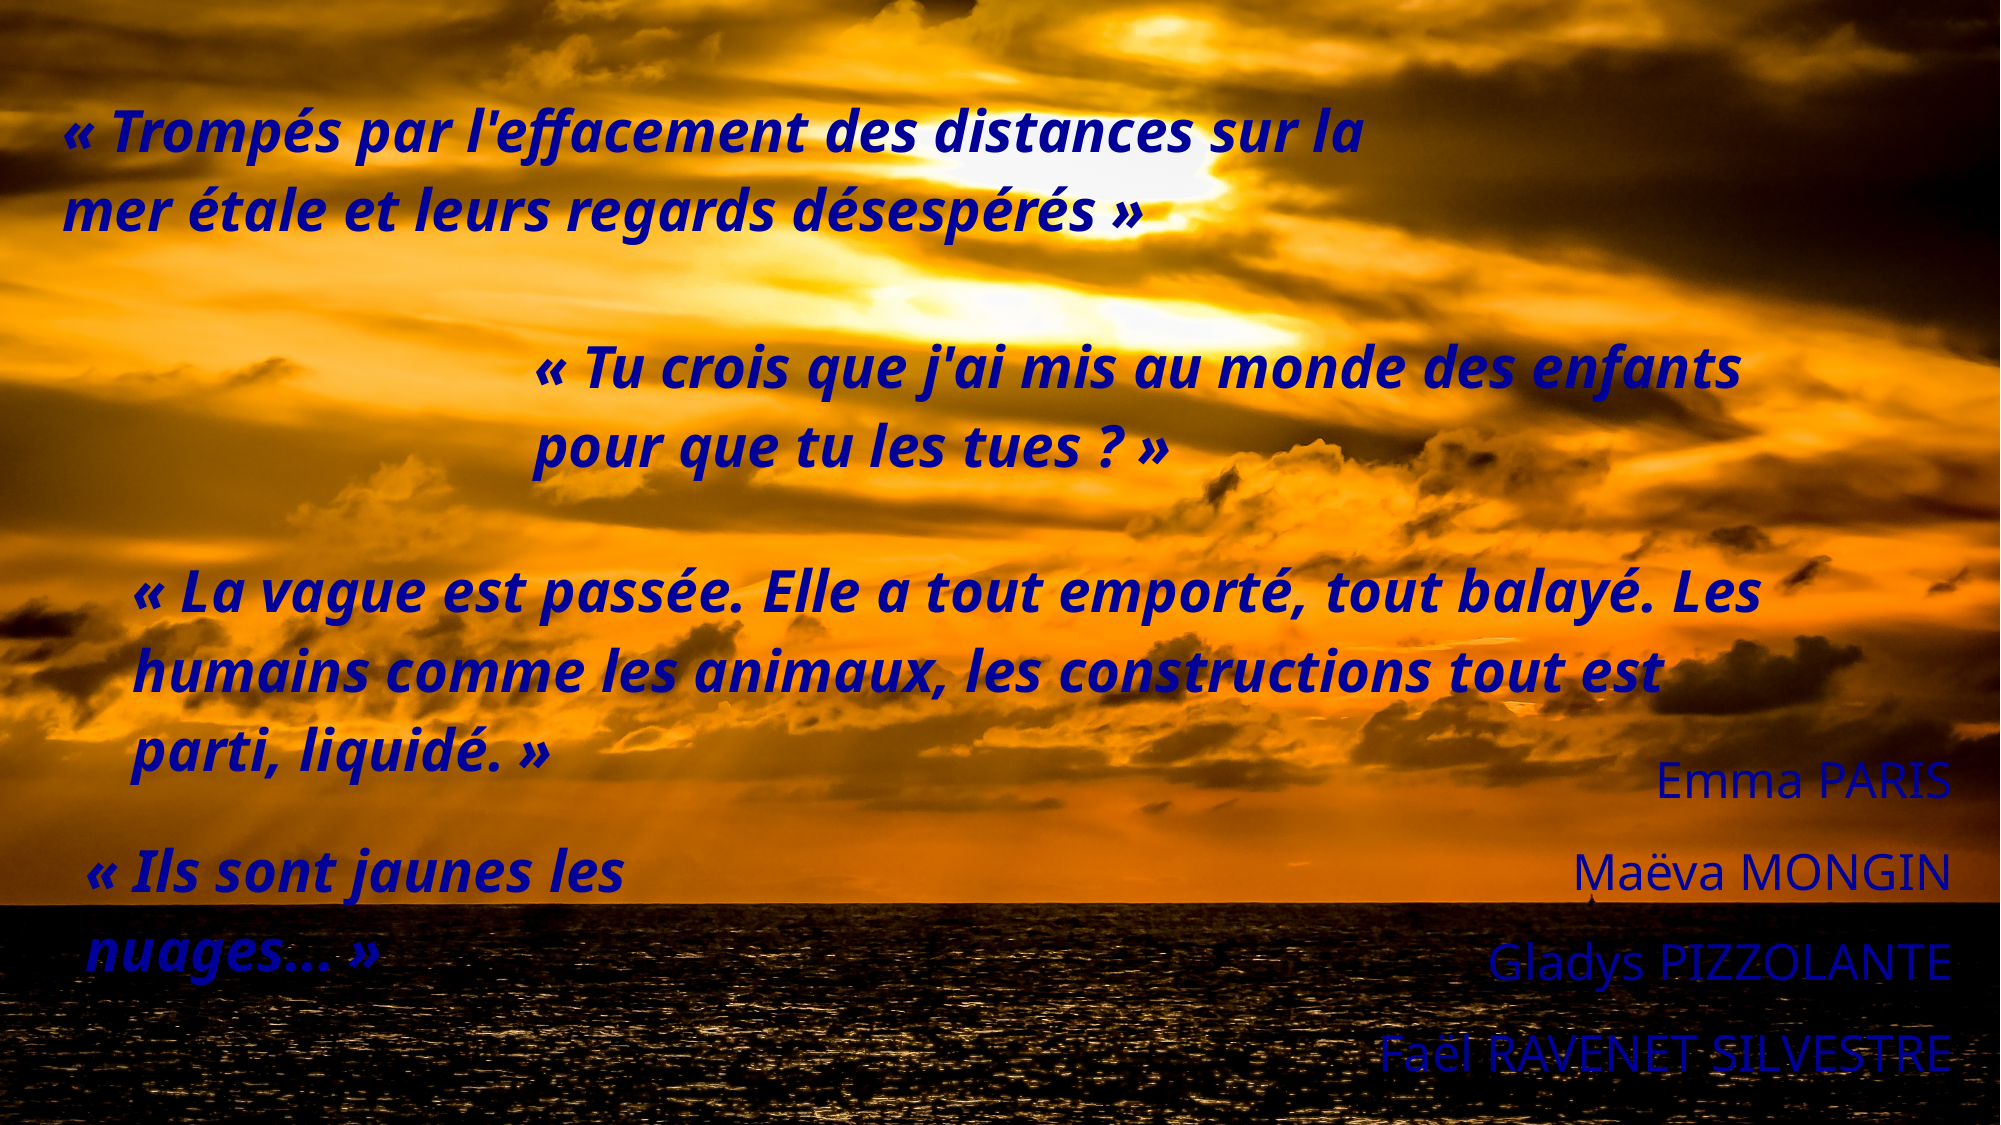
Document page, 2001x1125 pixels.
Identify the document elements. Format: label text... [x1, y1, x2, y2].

text_box « Ils sont jaunes les nuages... » [70, 822, 863, 981]
text_box « Trompés par l'effacement des distances sur la mer étale et leurs regards désespérés » [47, 82, 1453, 260]
text_box « La vague est passée. Elle a tout emporté, tout balayé. Les humains comme les animaux, les constructions tout est parti, liquidé. » [118, 543, 1843, 774]
list Emma PARIS Maëva MONGIN Gladys PIZZOLANTE Faël RAVENET SILVESTRE [1216, 749, 1954, 1125]
text_box « Tu crois que j'ai mis au monde des enfants pour que tu les tues ? » [519, 318, 1867, 532]
picture [0, 0, 2000, 1125]
